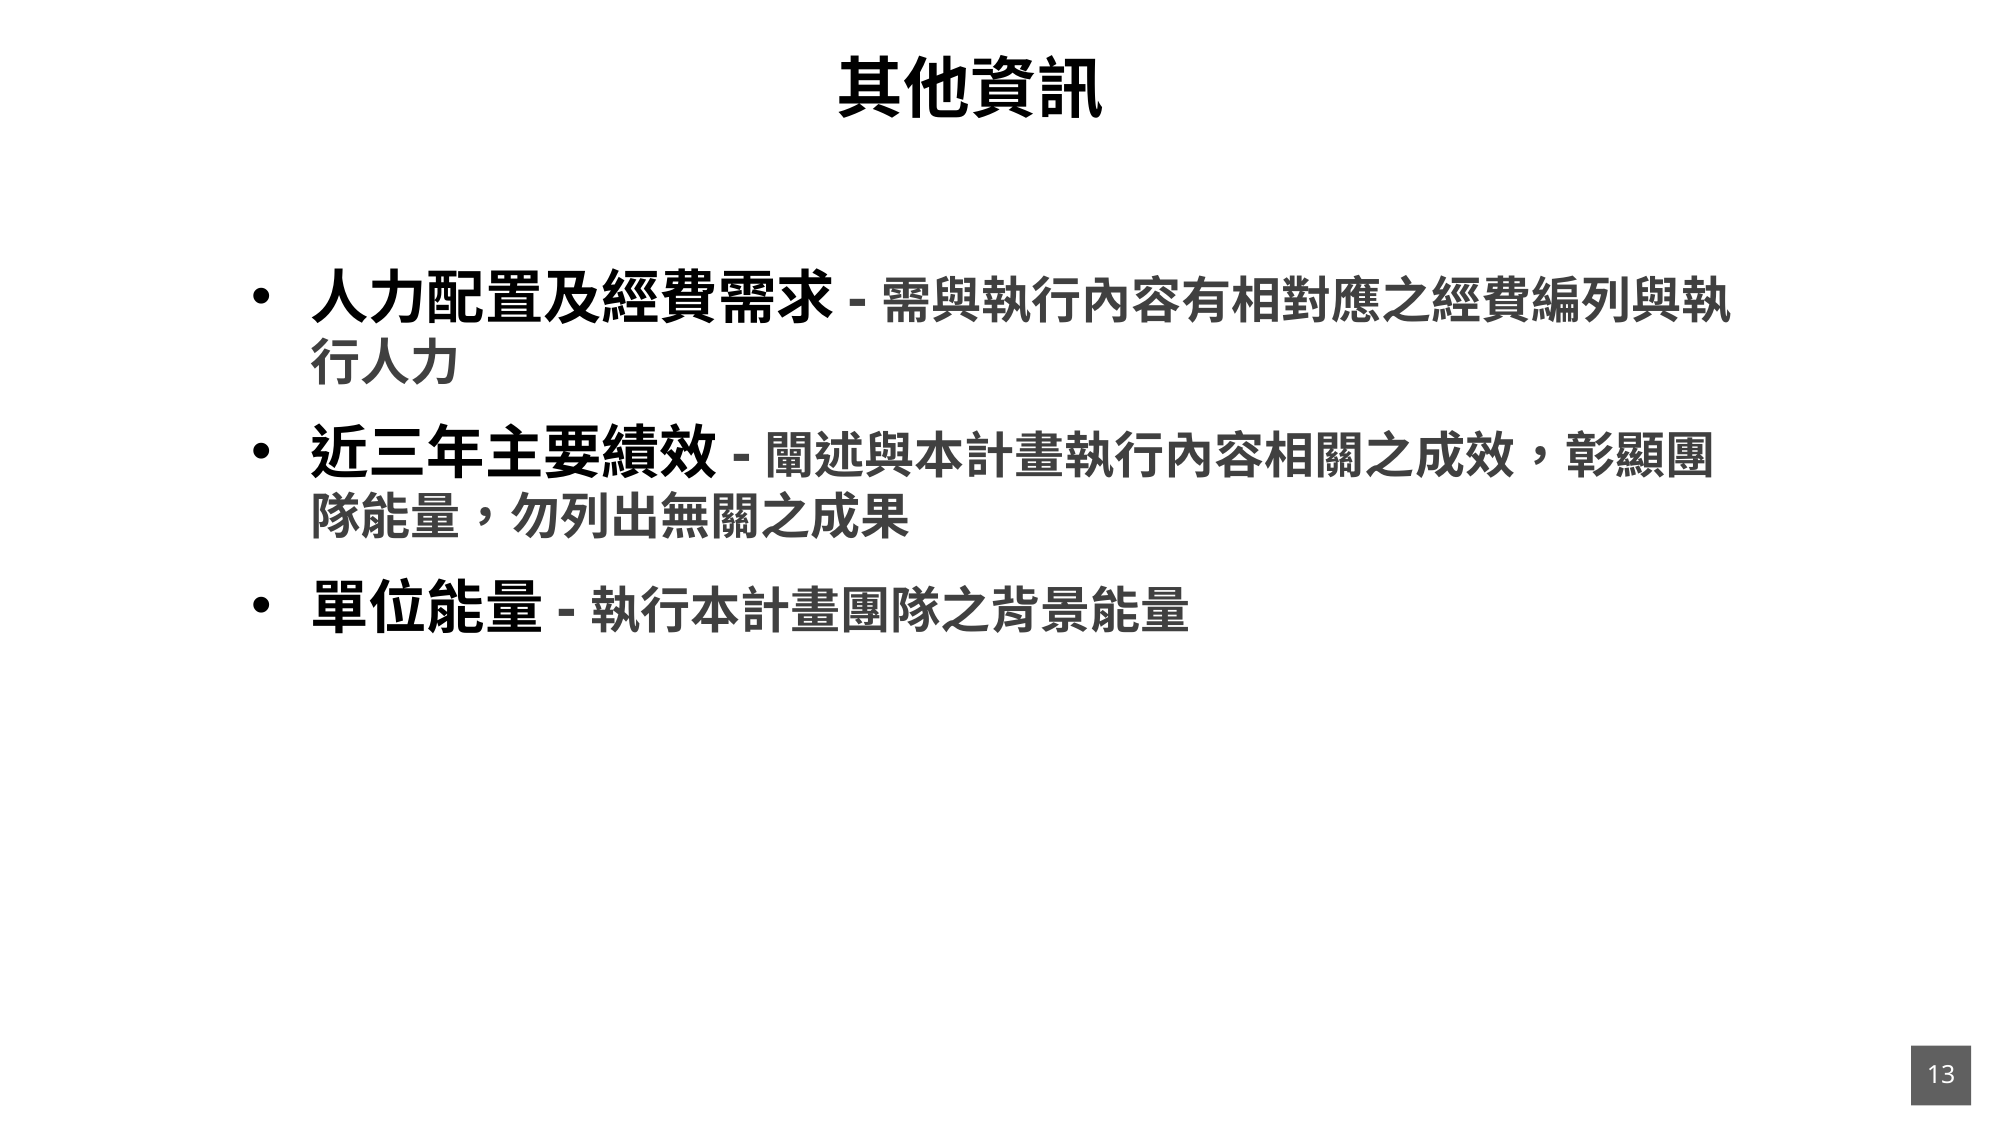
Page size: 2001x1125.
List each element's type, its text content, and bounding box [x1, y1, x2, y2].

text_box 其他資訊 [372, 38, 1568, 134]
slide_number <編號> [1911, 1045, 1972, 1106]
text_box 人力配置及經費需求-需與執行內容有相對應之經費編列與執行人力 近三年主要績效-闡述與本計畫執行內容相關之成效，彰顯團隊能量，勿列出無關之成果 單位能量-執行本計畫團隊之背景能量 [236, 252, 1750, 648]
